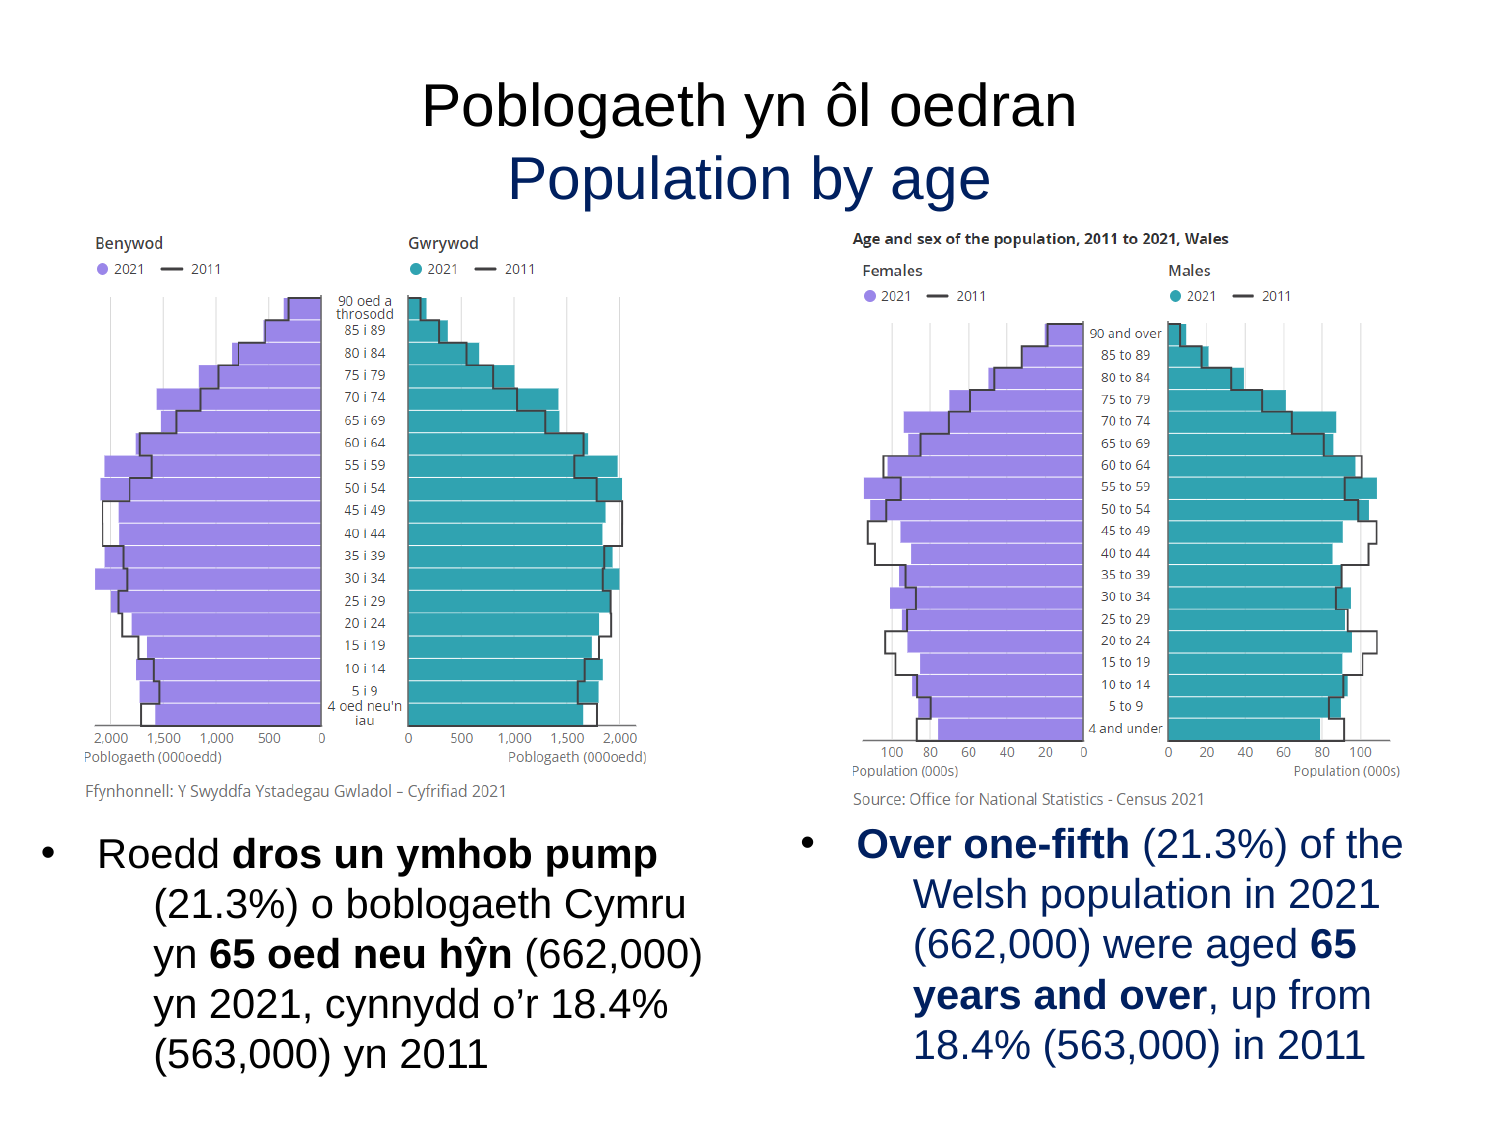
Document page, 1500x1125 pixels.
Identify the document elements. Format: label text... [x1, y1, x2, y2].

picture [75, 233, 673, 806]
picture [848, 233, 1409, 808]
list Roedd dros un ymhob pump (21.3%) o boblogaeth Cymru yn 65 oed neu hŷn (662,000) yn 2021, cynnydd o’r 18.4% (563,000) yn 2011 [25, 819, 748, 1125]
title Poblogaeth yn ôl oedran Population by age [75, 45, 1426, 233]
text_box Over one-fifth (21.3%) of the Welsh population in 2021 (662,000) were aged 65 years and over, up from 18.4% (563,000) in 2011 [785, 809, 1472, 1125]
